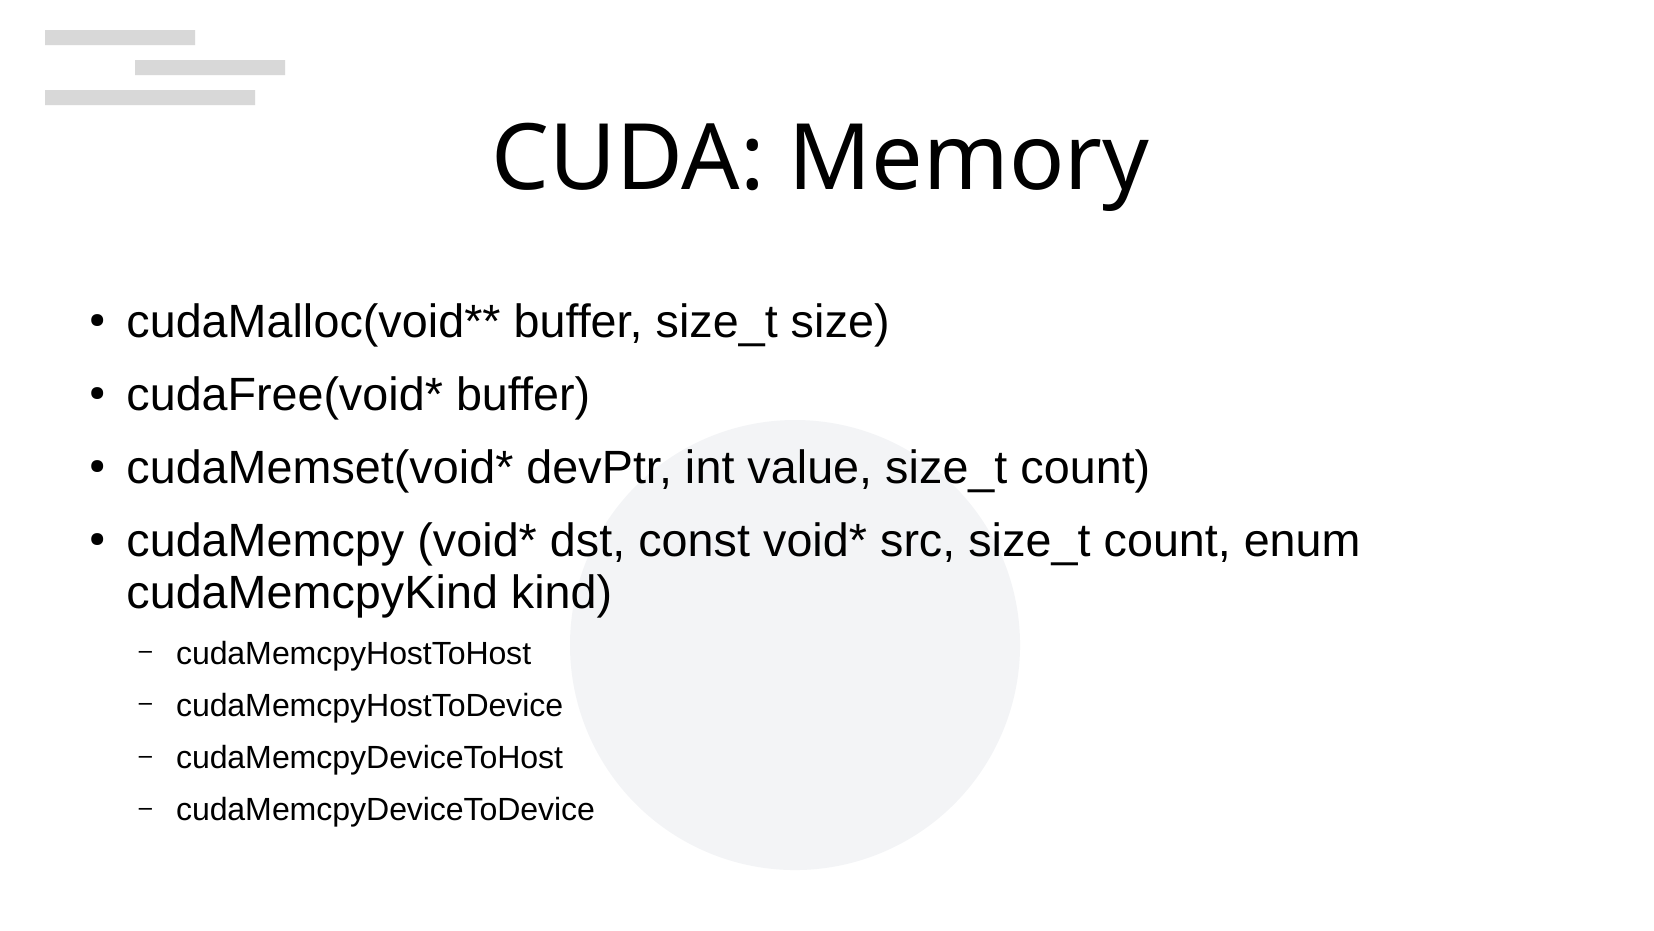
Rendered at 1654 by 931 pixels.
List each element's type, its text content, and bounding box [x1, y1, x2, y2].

title CUDA: Memory [76, 76, 1565, 233]
list cudaMalloc(void** buffer, size_t size) cudaFree(void* buffer) cudaMemset(void* devPtr, int value, size_t count) cudaMemcpy (void* dst, const void* src, size_t count, enum cudaMemcpyKind kind) cudaMemcpyHostToHost cudaMemcpyHostToDevice cudaMemcpyDeviceToHost cudaMemcpyDeviceToDevice [76, 295, 1565, 835]
